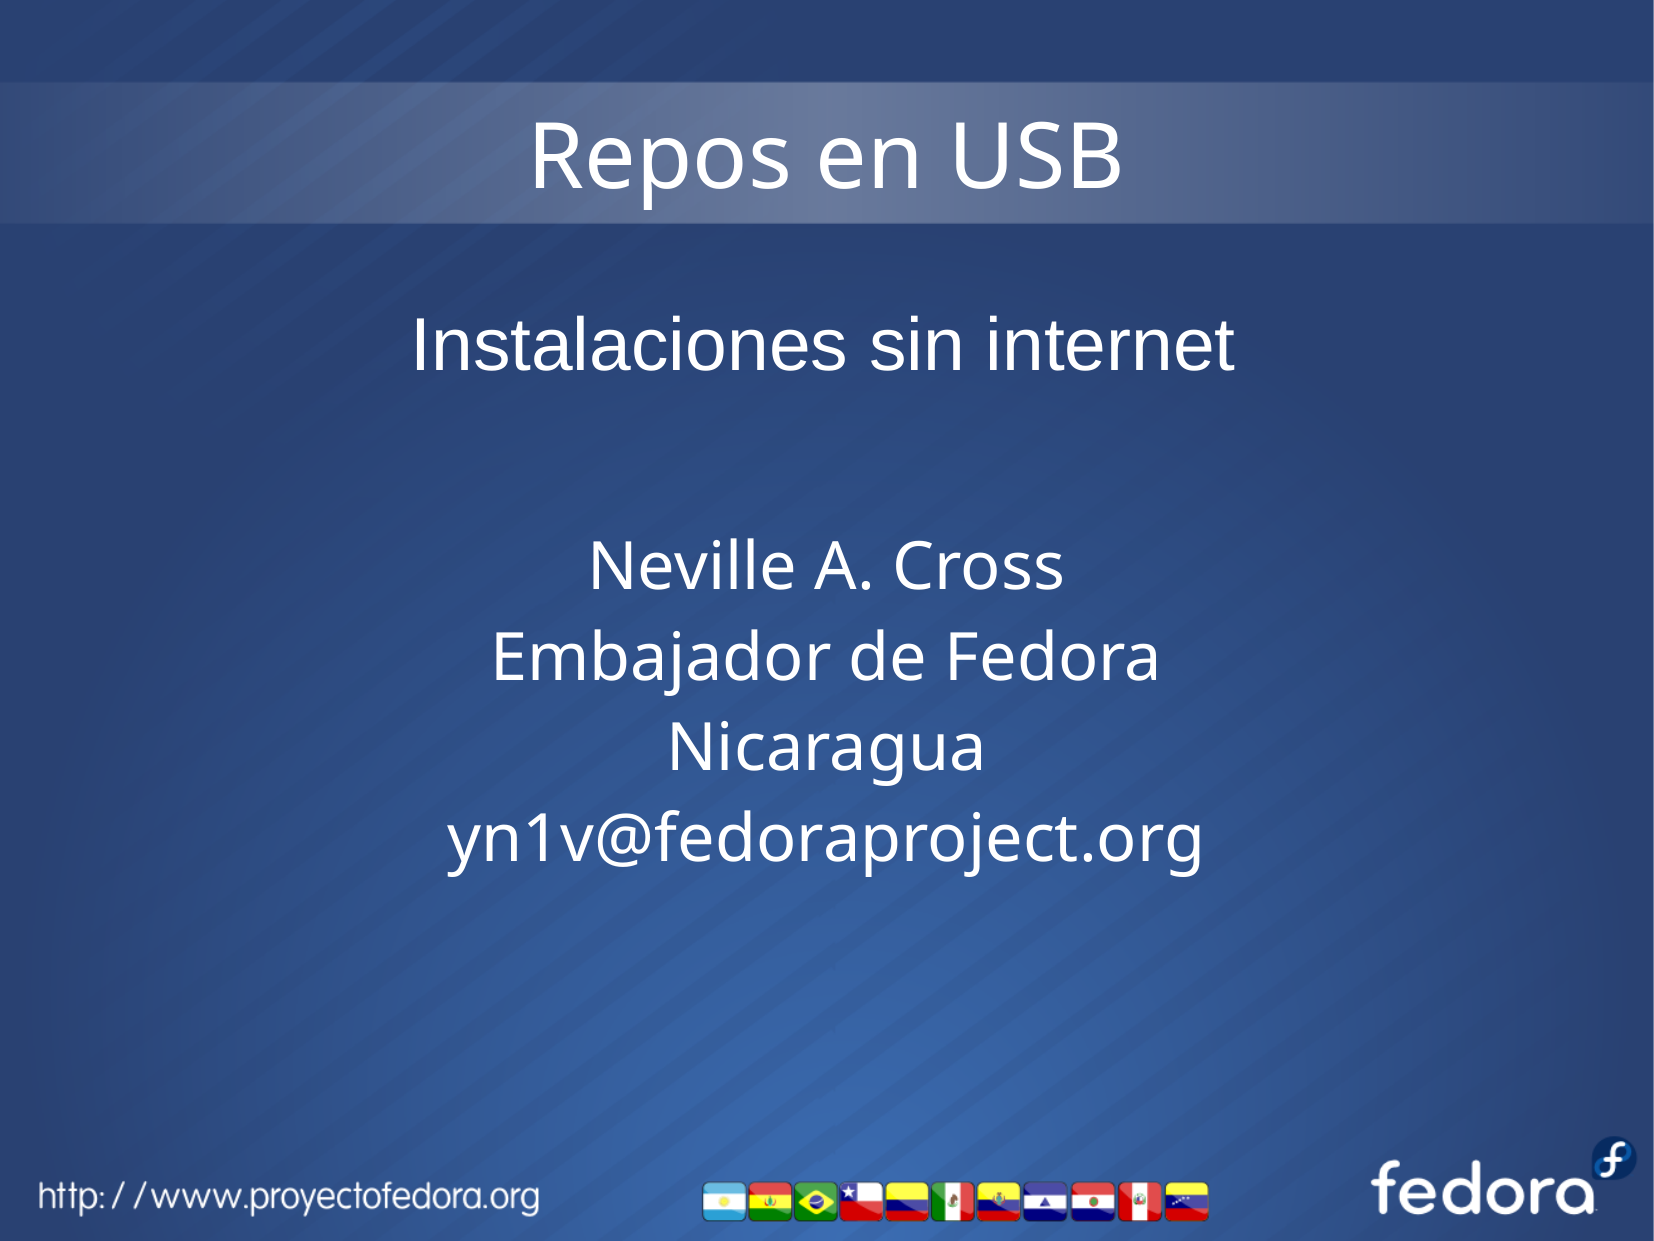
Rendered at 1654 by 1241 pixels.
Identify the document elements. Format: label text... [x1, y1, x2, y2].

subtitle Neville A. Cross Embajador de Fedora Nicaragua yn1v@fedoraproject.org [82, 297, 1571, 1102]
text_box Instalaciones sin internet [395, 295, 1258, 395]
title Repos en USB [82, 49, 1571, 257]
picture [0, 0, 1654, 1241]
